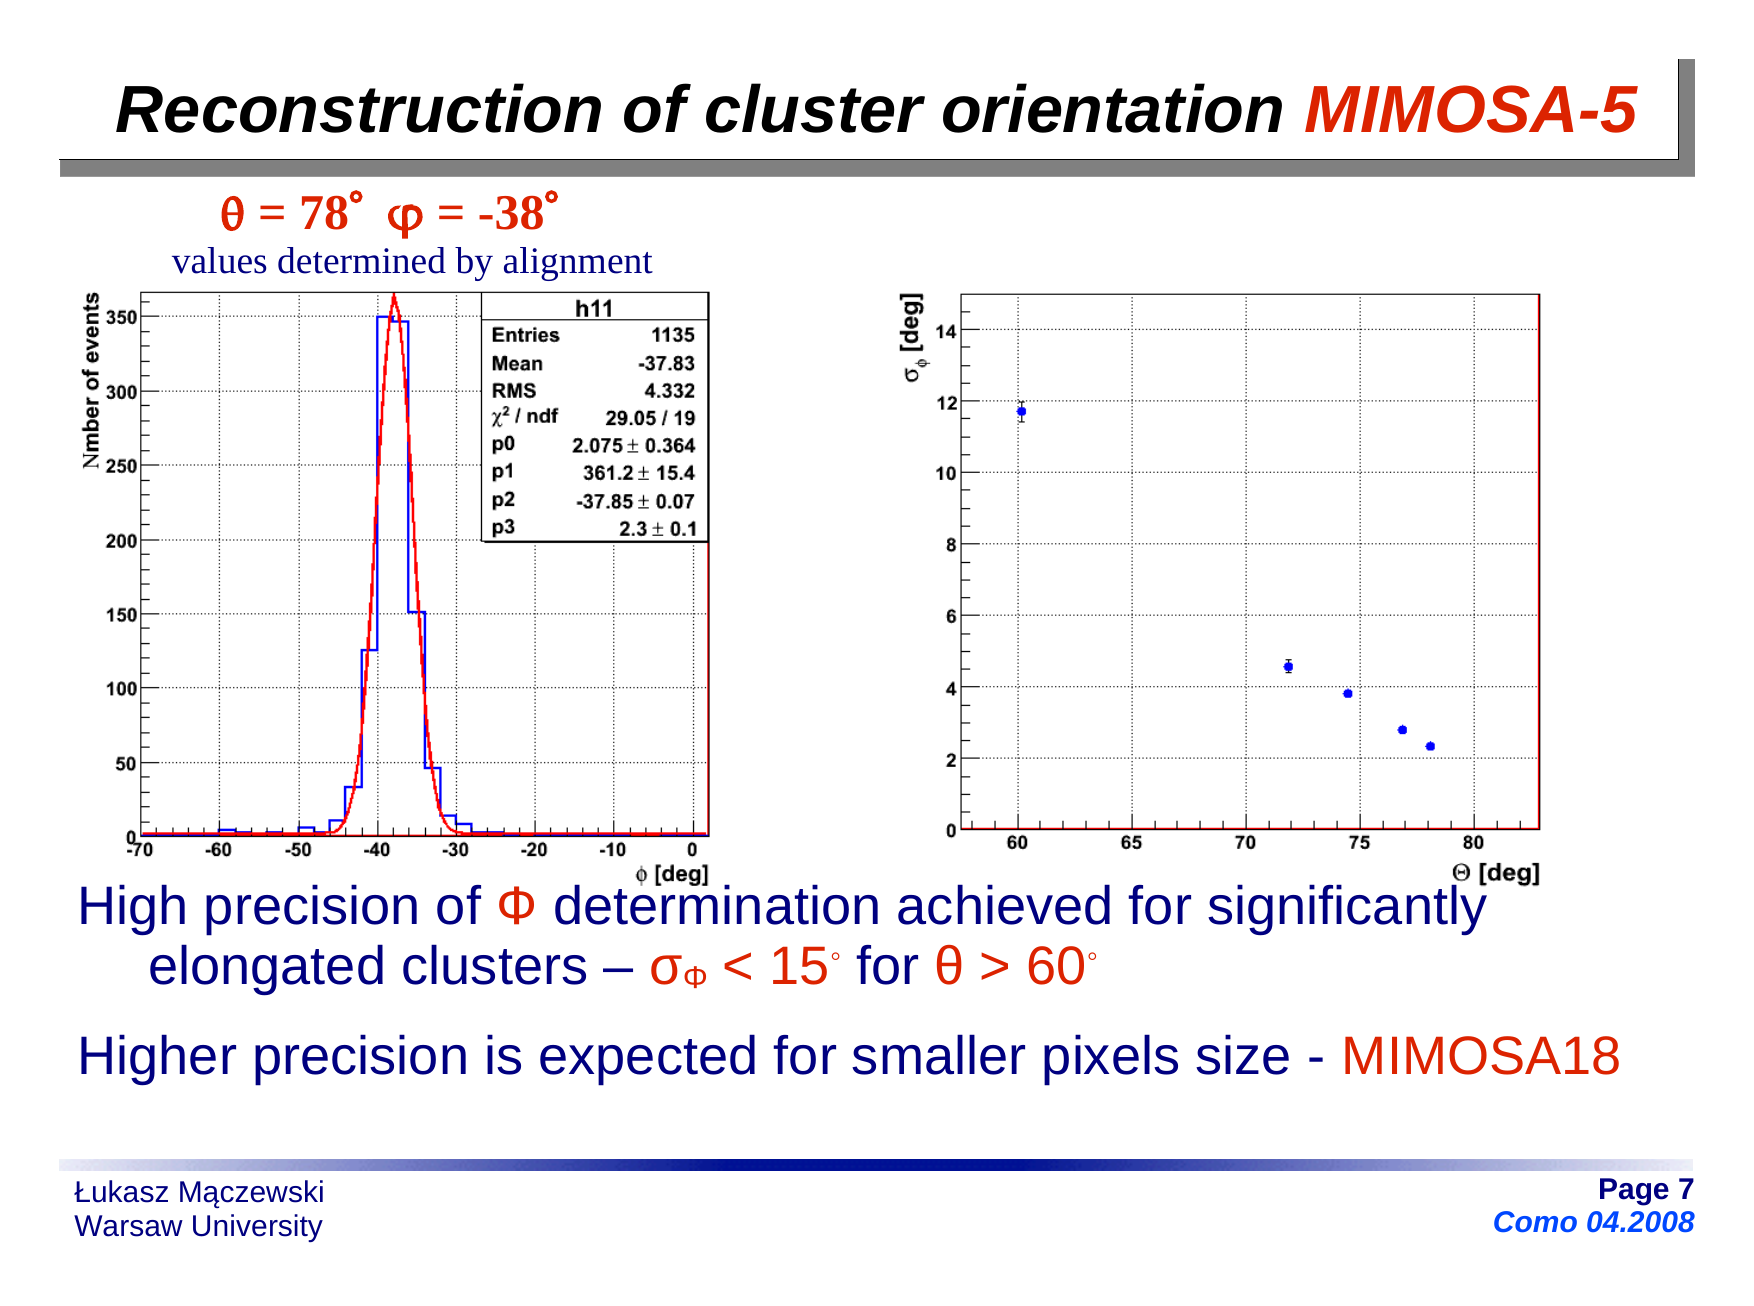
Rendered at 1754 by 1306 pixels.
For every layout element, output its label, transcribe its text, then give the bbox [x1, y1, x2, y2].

title Reconstruction of cluster orientation MIMOSA-5 [38, 47, 1716, 173]
picture [889, 227, 1612, 875]
text_box  = 78˚  = -38˚ values determined by alignment [171, 185, 652, 283]
picture [70, 185, 780, 875]
picture [59, 1159, 1693, 1171]
list High precision of Ф determination achieved for significantly elongated clusters – σΦ < 15◦ for θ > 60◦ Higher precision is expected for smaller pixels size - MIMOSA18 [65, 875, 1689, 1167]
